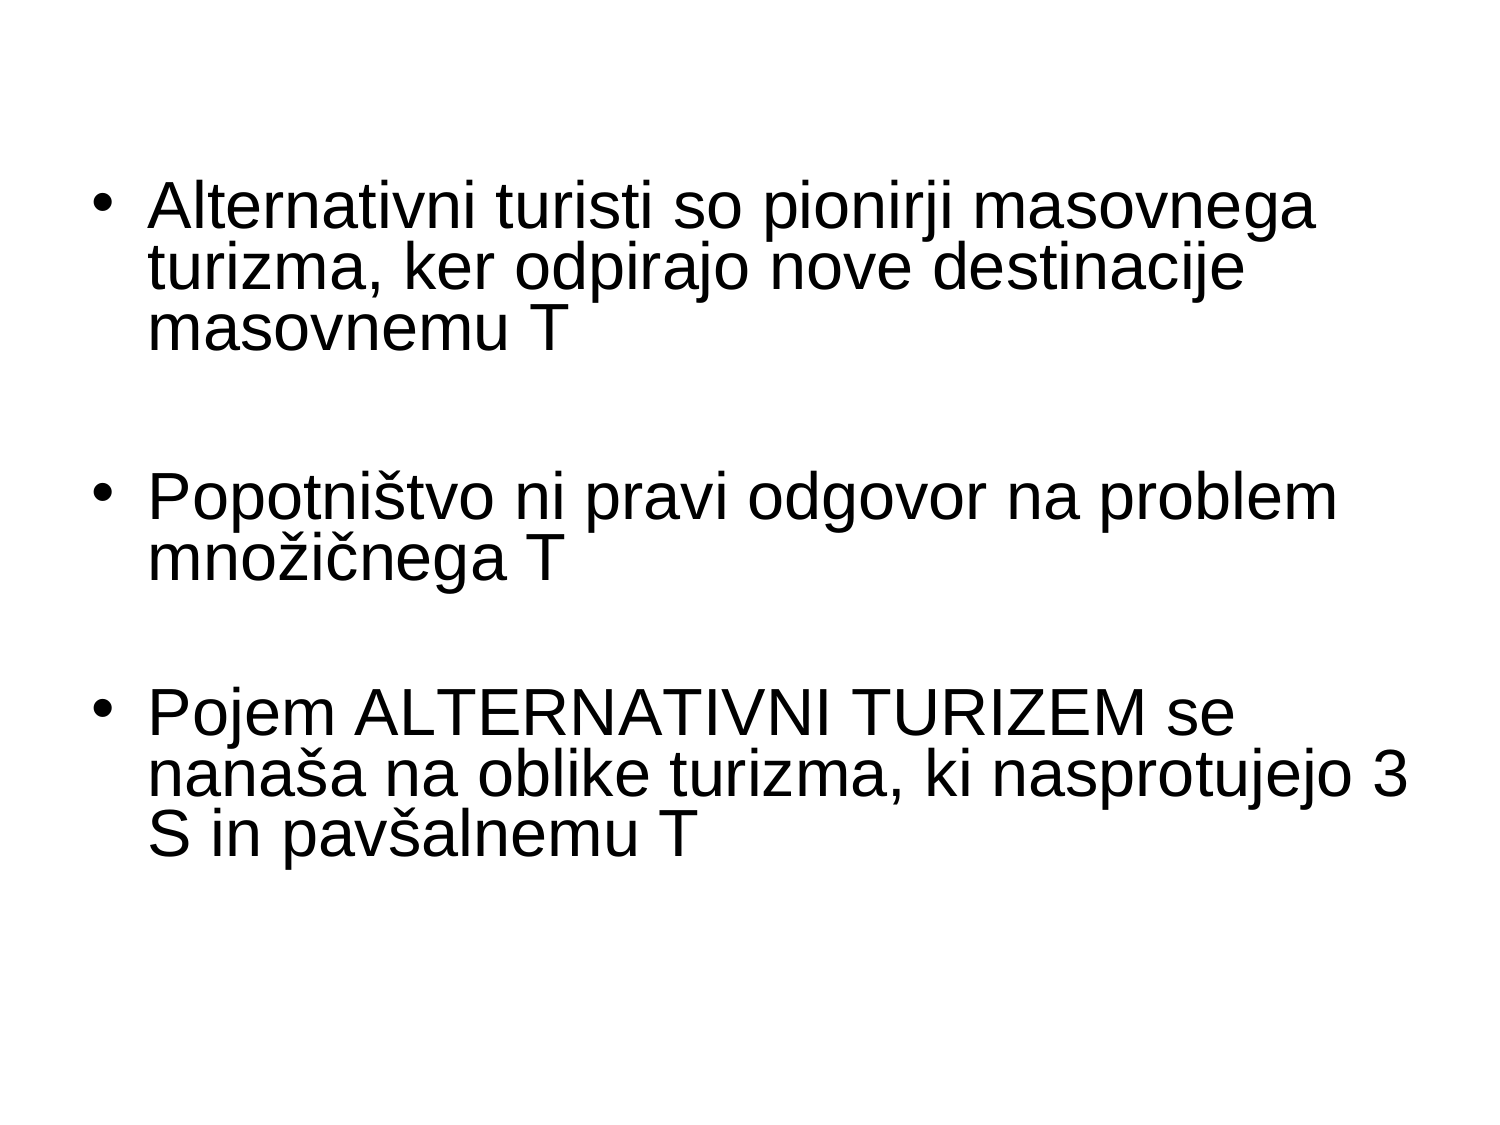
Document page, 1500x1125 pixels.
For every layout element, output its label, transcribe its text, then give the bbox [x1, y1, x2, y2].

list Alternativni turisti so pionirji masovnega turizma, ker odpirajo nove destinacije masovnemu T Popotništvo ni pravi odgovor na problem množičnega T Pojem ALTERNATIVNI TURIZEM se nanaša na oblike turizma, ki nasprotujejo 3 S in pavšalnemu T [76, 172, 1427, 1012]
